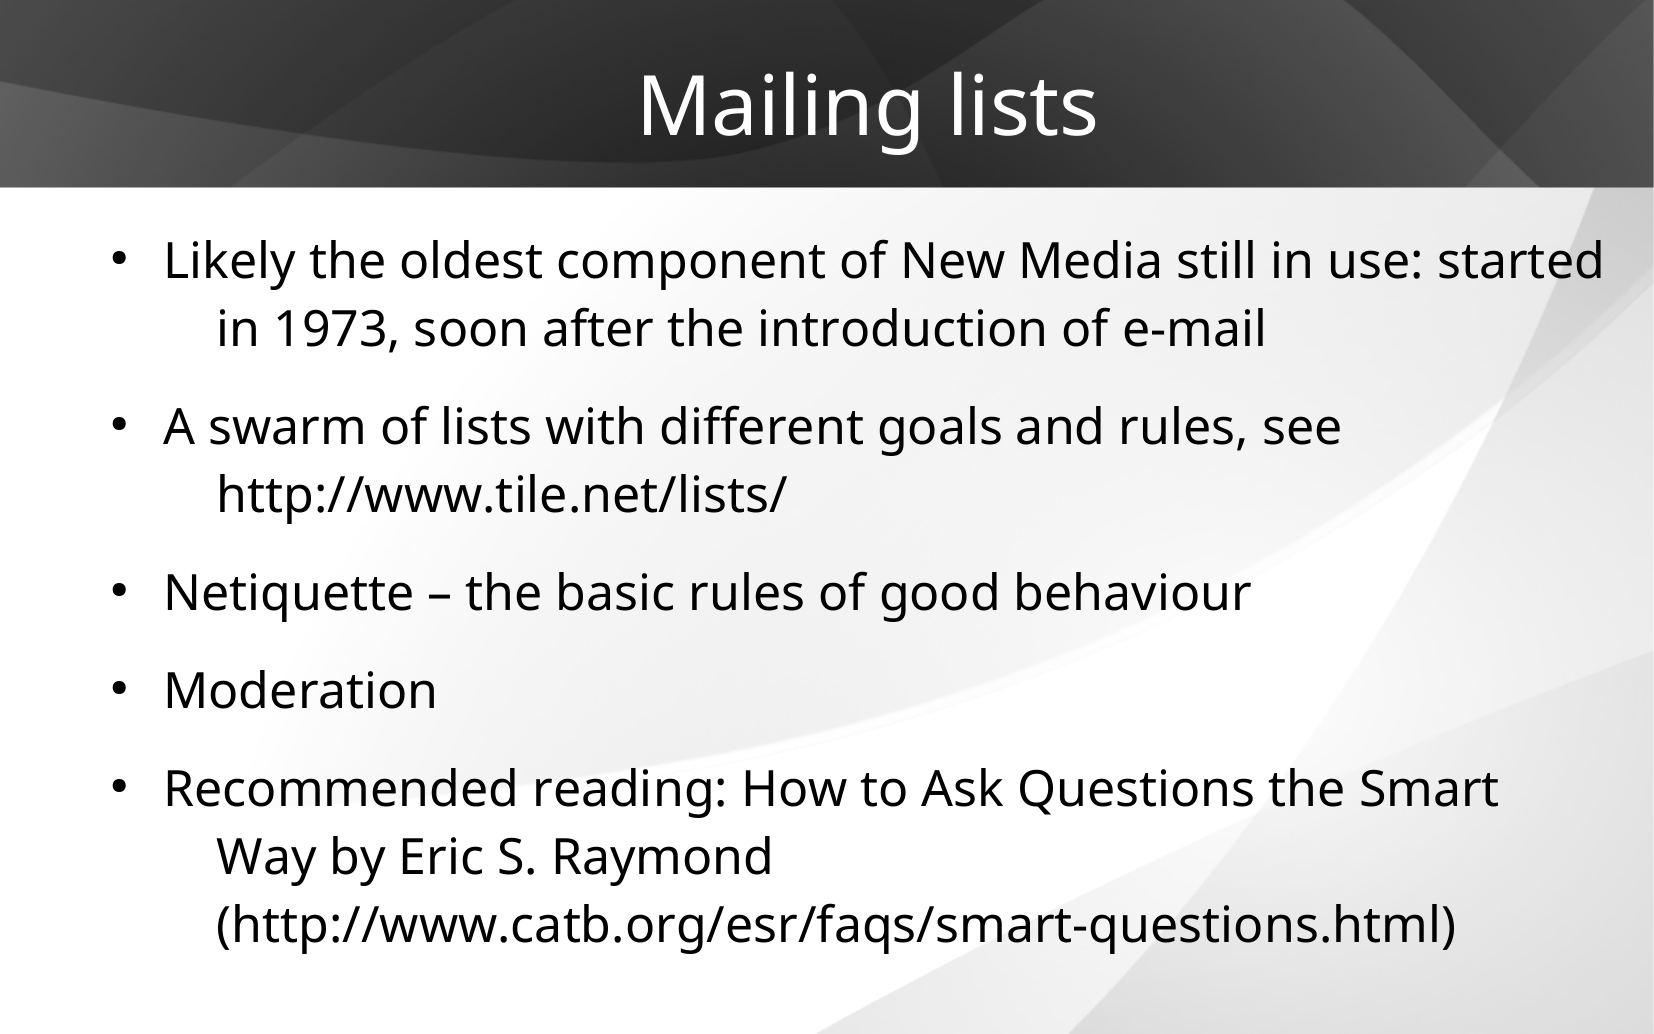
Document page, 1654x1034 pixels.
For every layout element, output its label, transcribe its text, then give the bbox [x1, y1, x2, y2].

list Likely the oldest component of New Media still in use: started in 1973, soon after the introduction of e-mail A swarm of lists with different goals and rules, see http://www.tile.net/lists/ Netiquette – the basic rules of good behaviour Moderation Recommended reading: How to Ask Questions the Smart Way by Eric S. Raymond (http://www.catb.org/esr/faqs/smart-questions.html) [75, 225, 1613, 1013]
picture [0, 0, 1654, 1034]
title Mailing lists [124, 0, 1613, 208]
